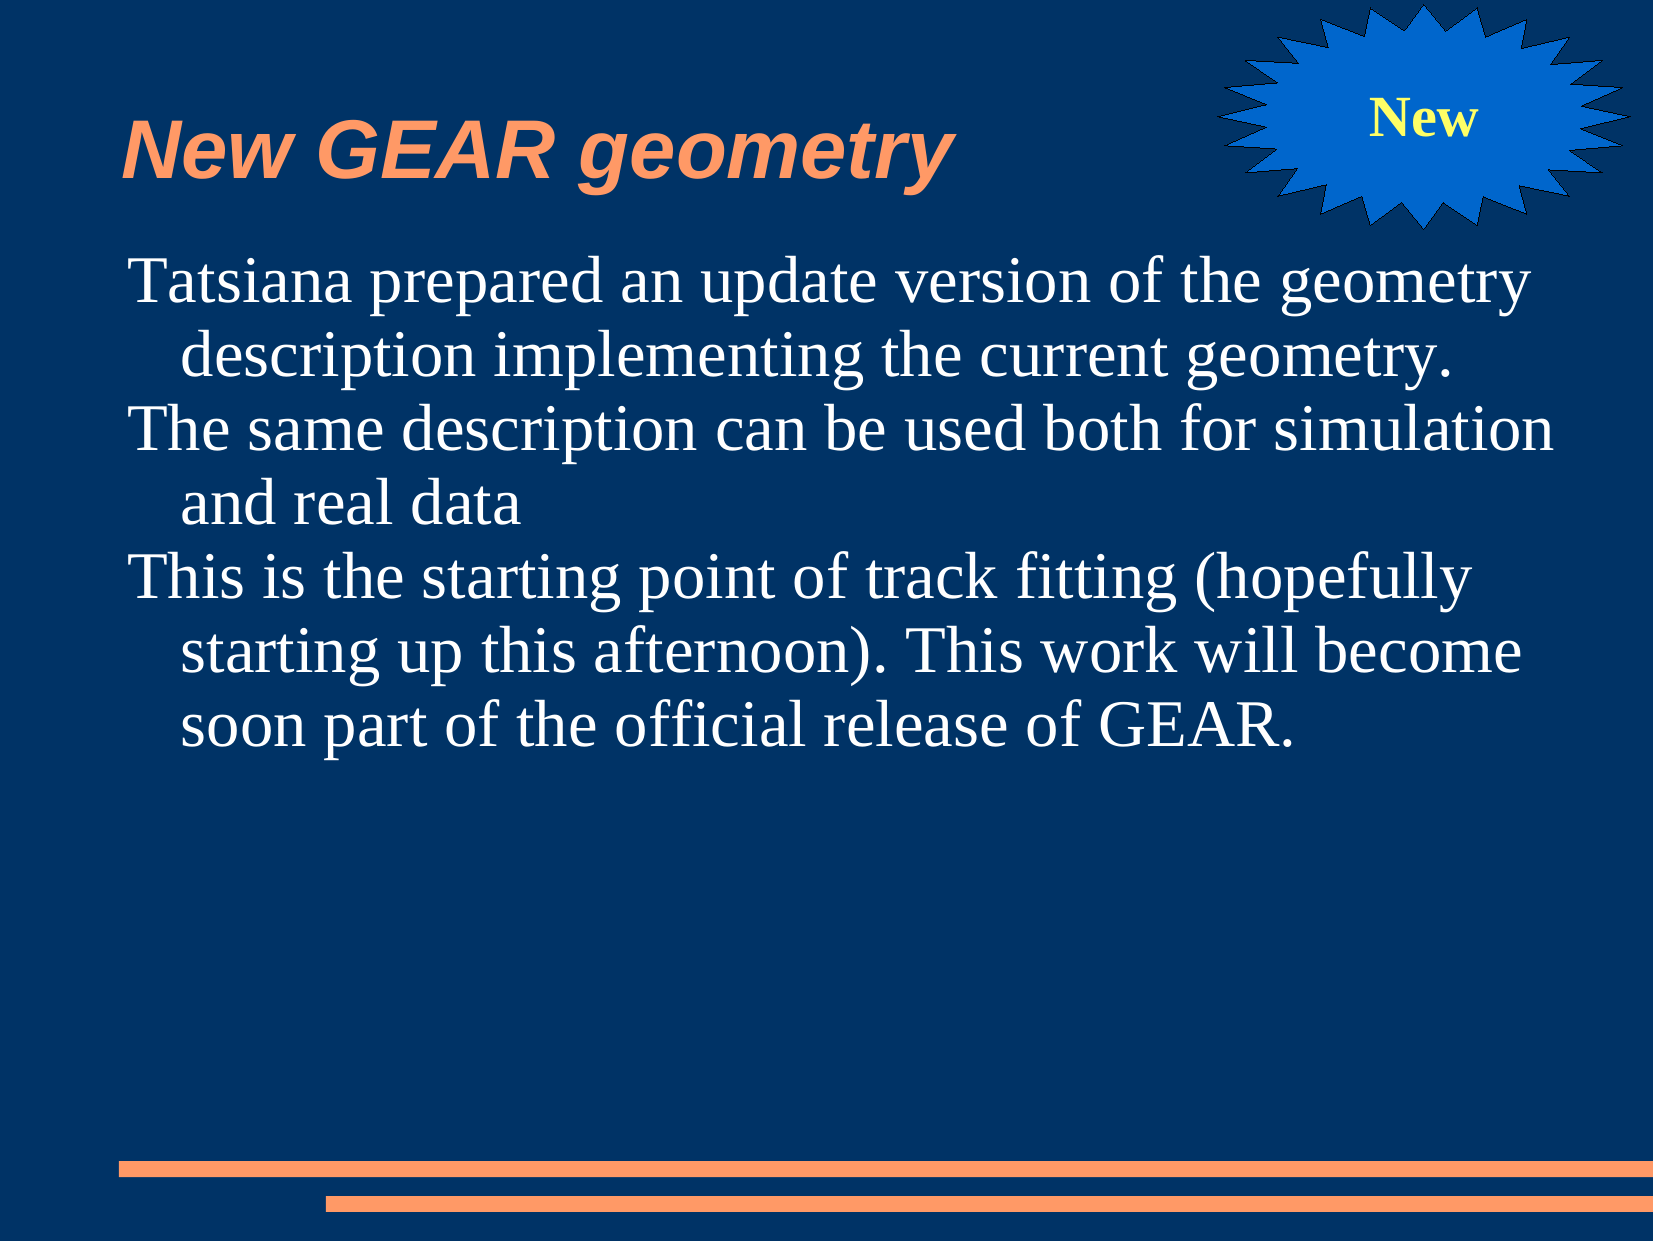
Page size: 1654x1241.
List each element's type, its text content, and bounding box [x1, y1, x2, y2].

list Tatsiana prepared an update version of the geometry description implementing the current geometry. The same description can be used both for simulation and real data This is the starting point of track fitting (hopefully starting up this afternoon). This work will become soon part of the official release of GEAR. [109, 242, 1601, 1046]
text_box New [1217, 4, 1631, 230]
title New GEAR geometry [121, 46, 1534, 242]
